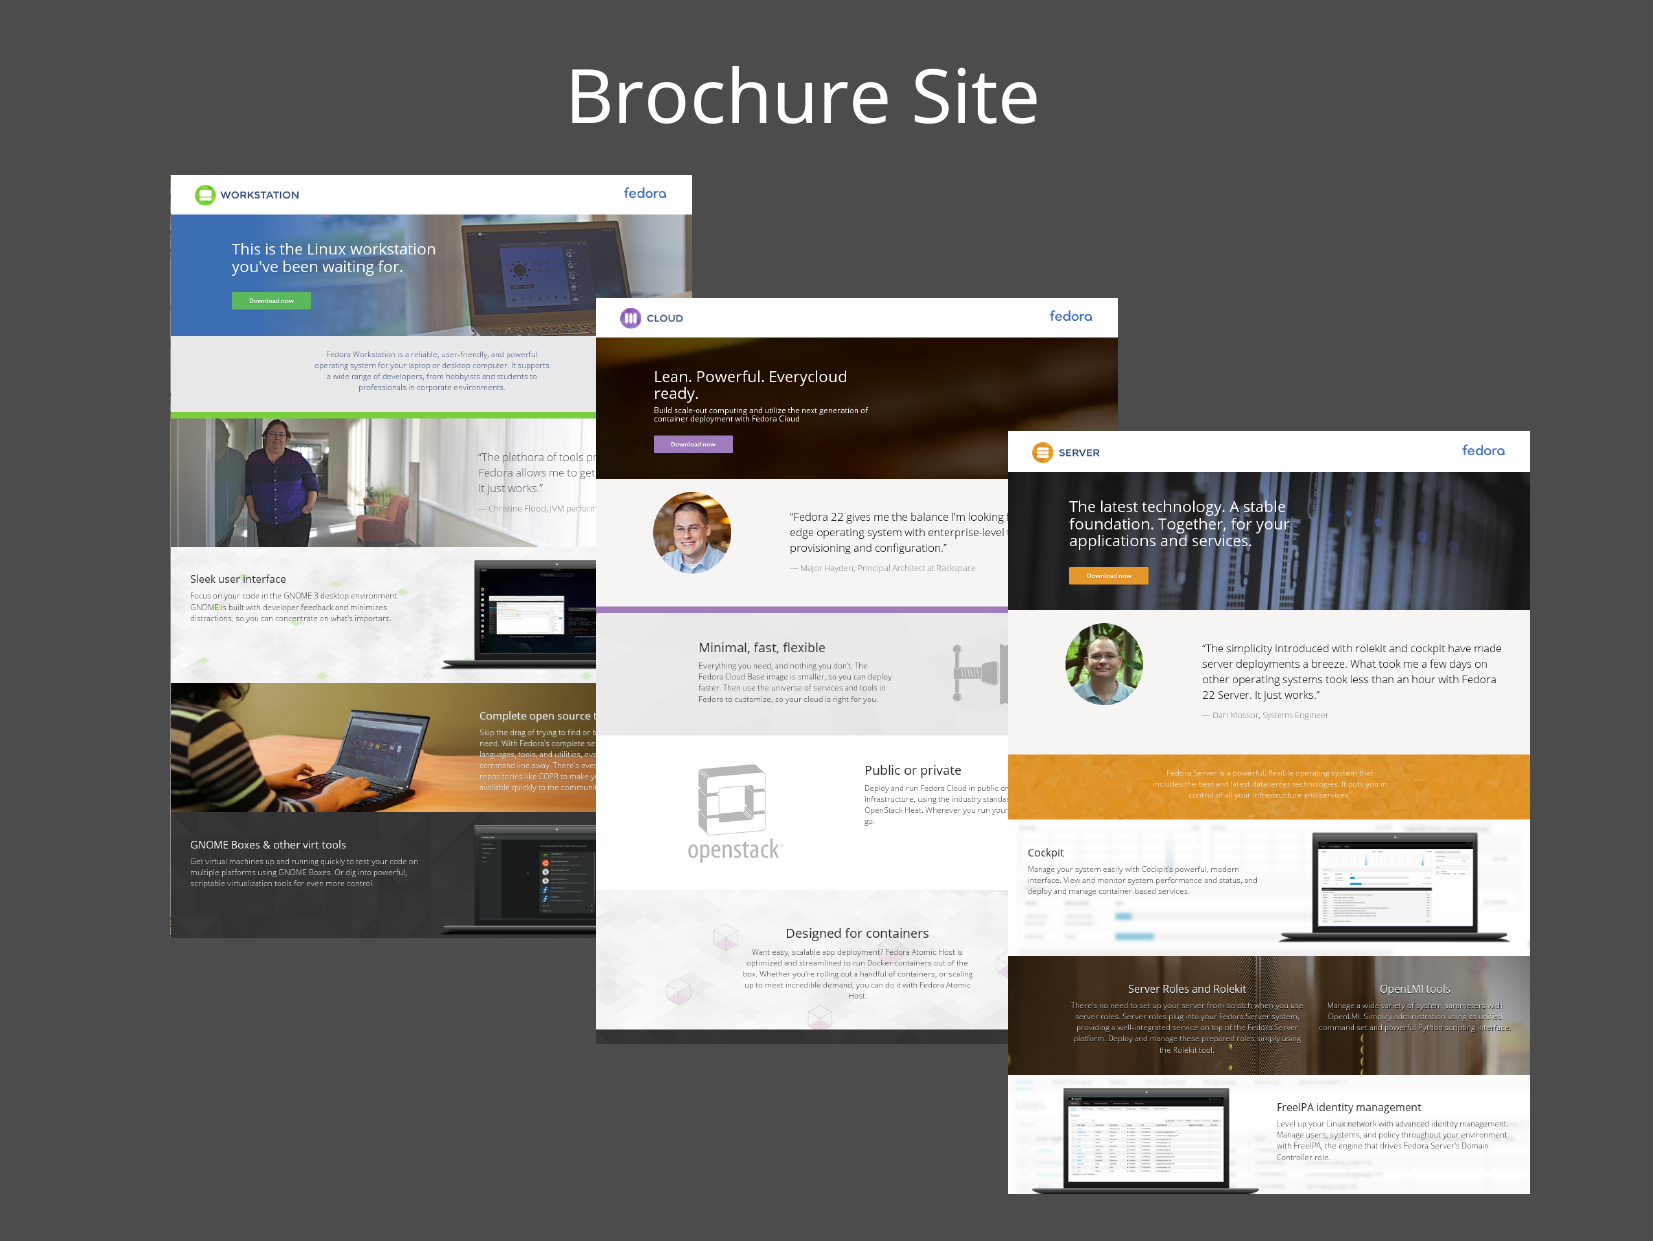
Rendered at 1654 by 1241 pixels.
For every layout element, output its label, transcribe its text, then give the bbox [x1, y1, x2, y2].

picture [170, 175, 1530, 1194]
title Brochure Site [53, 0, 1554, 233]
